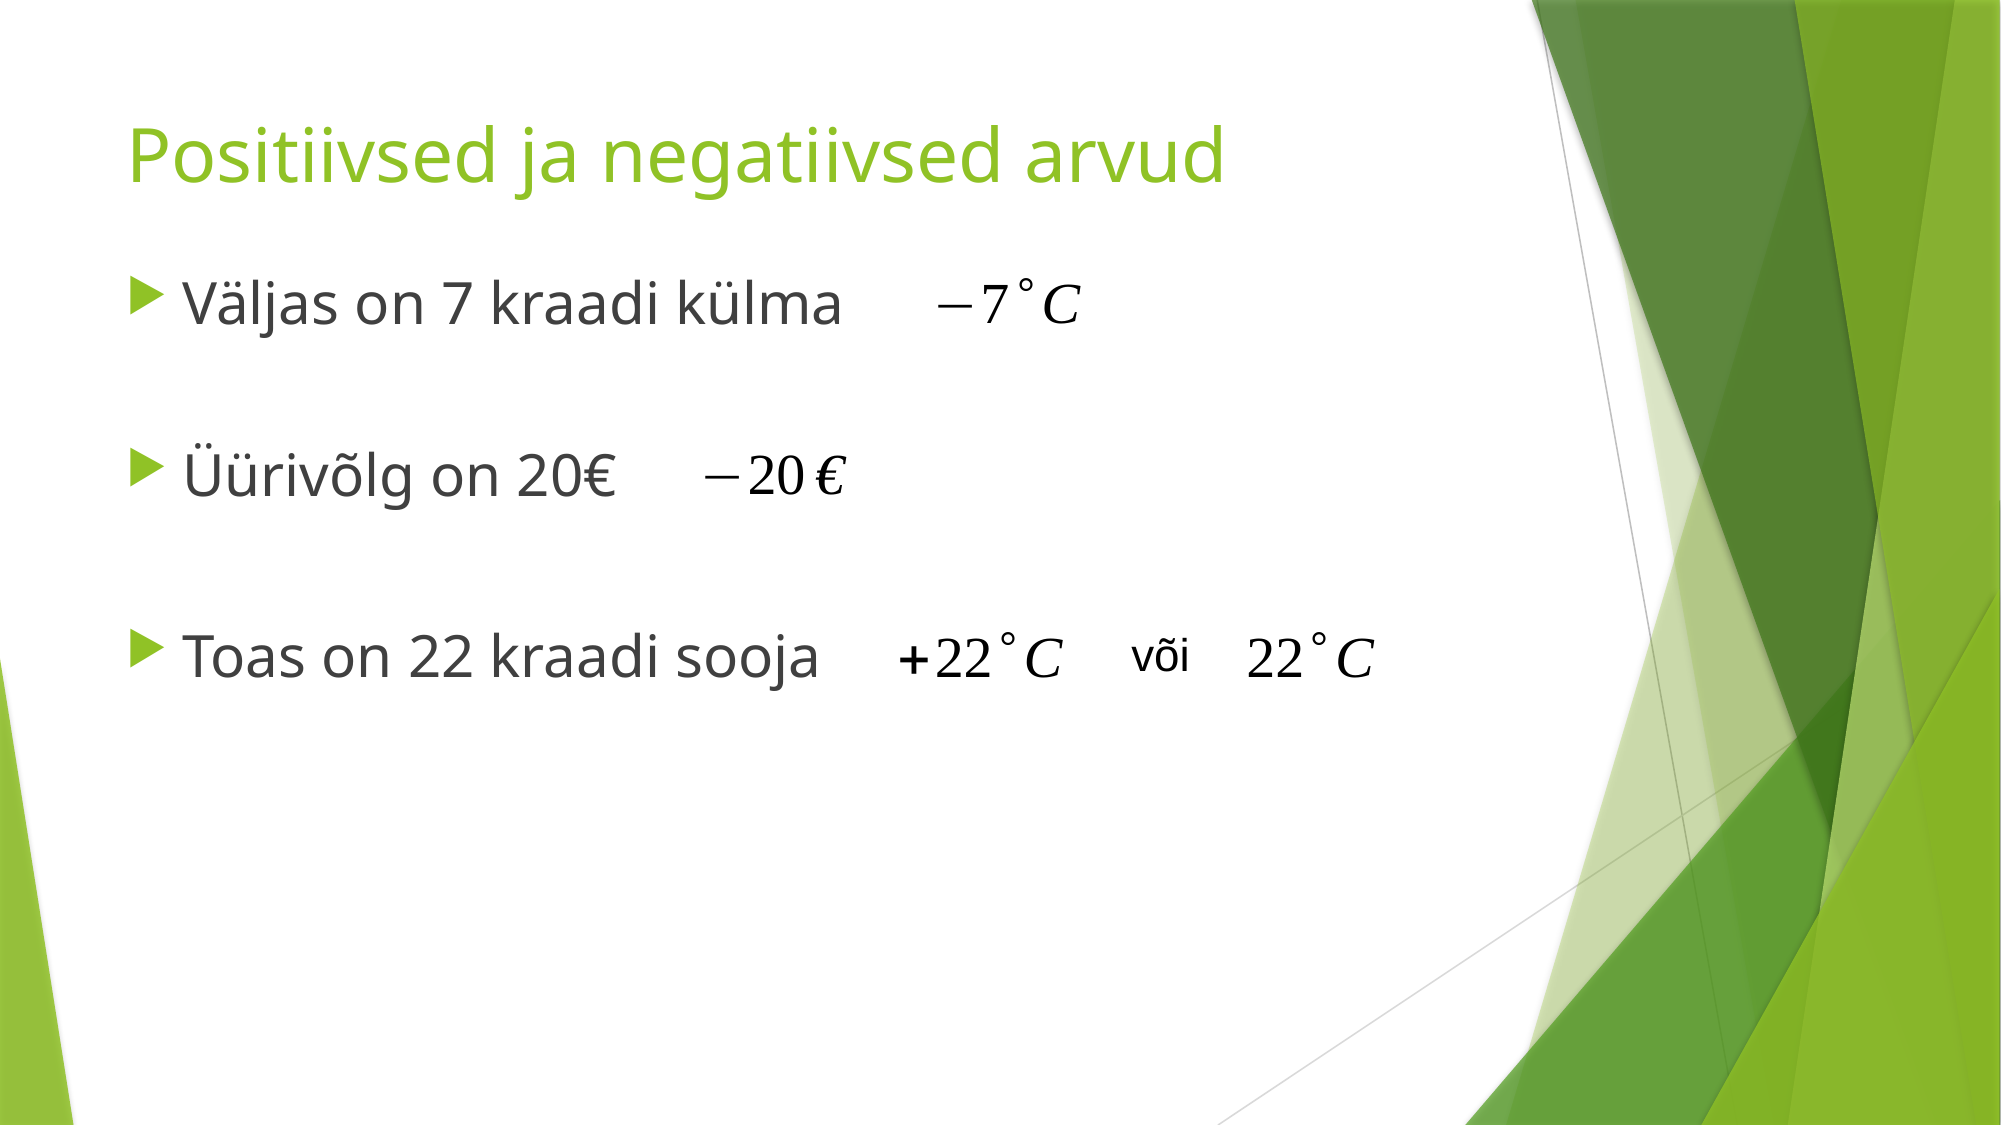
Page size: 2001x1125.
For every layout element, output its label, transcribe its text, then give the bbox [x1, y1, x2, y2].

title Positiivsed ja negatiivsed arvud [111, 99, 1522, 258]
chart [1240, 625, 1384, 691]
chart [927, 271, 1090, 336]
text_box või [1116, 622, 1216, 689]
chart [891, 625, 1072, 691]
chart [693, 442, 855, 508]
list Väljas on 7 kraadi külma Üürivõlg on 20€ Toas on 22 kraadi sooja [111, 258, 1708, 1110]
